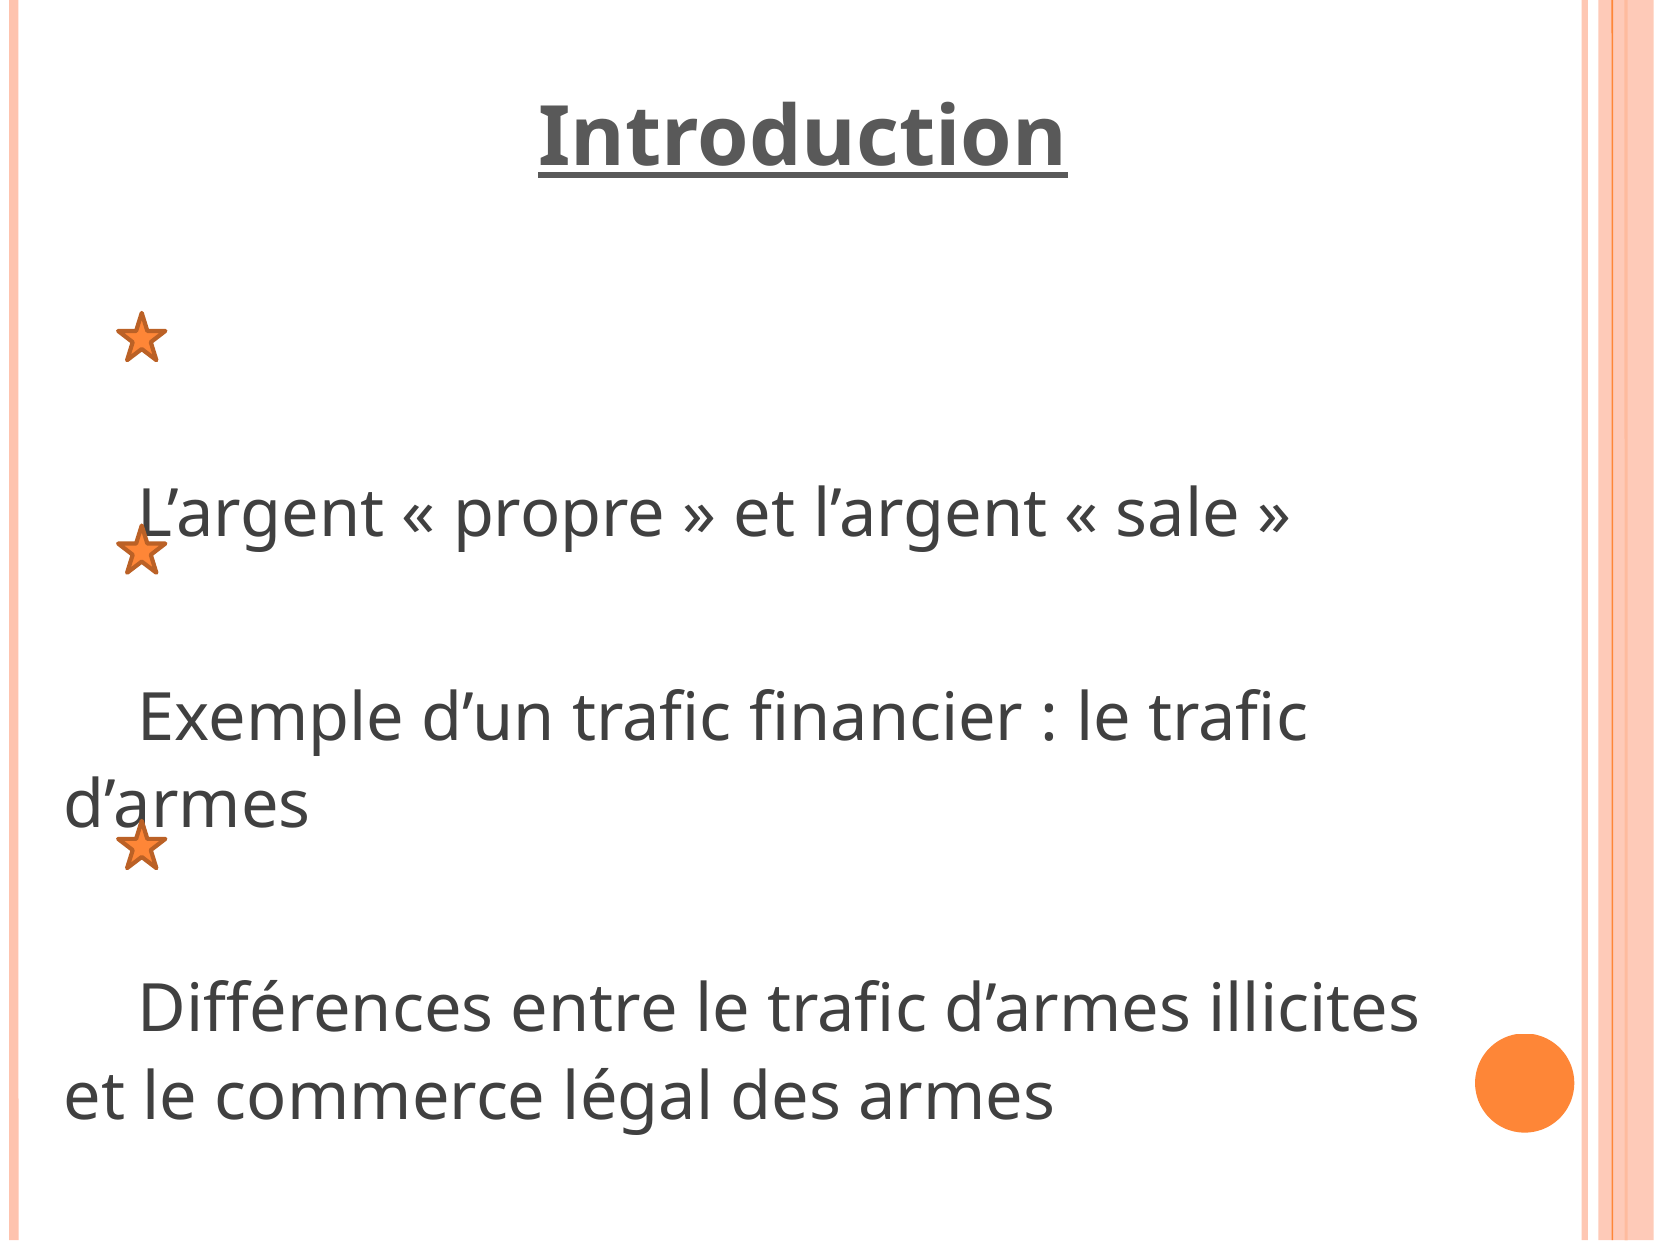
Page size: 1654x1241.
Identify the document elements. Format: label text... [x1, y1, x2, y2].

title Introduction [58, 53, 1548, 191]
text_box [118, 820, 166, 869]
text_box [118, 312, 166, 361]
subtitle L’argent « propre » et l’argent « sale » Exemple d’un trafic financier : le trafic d’armes Différences entre le trafic d’armes illicites et le commerce légal des armes [47, 230, 1536, 1034]
text_box [118, 525, 166, 573]
